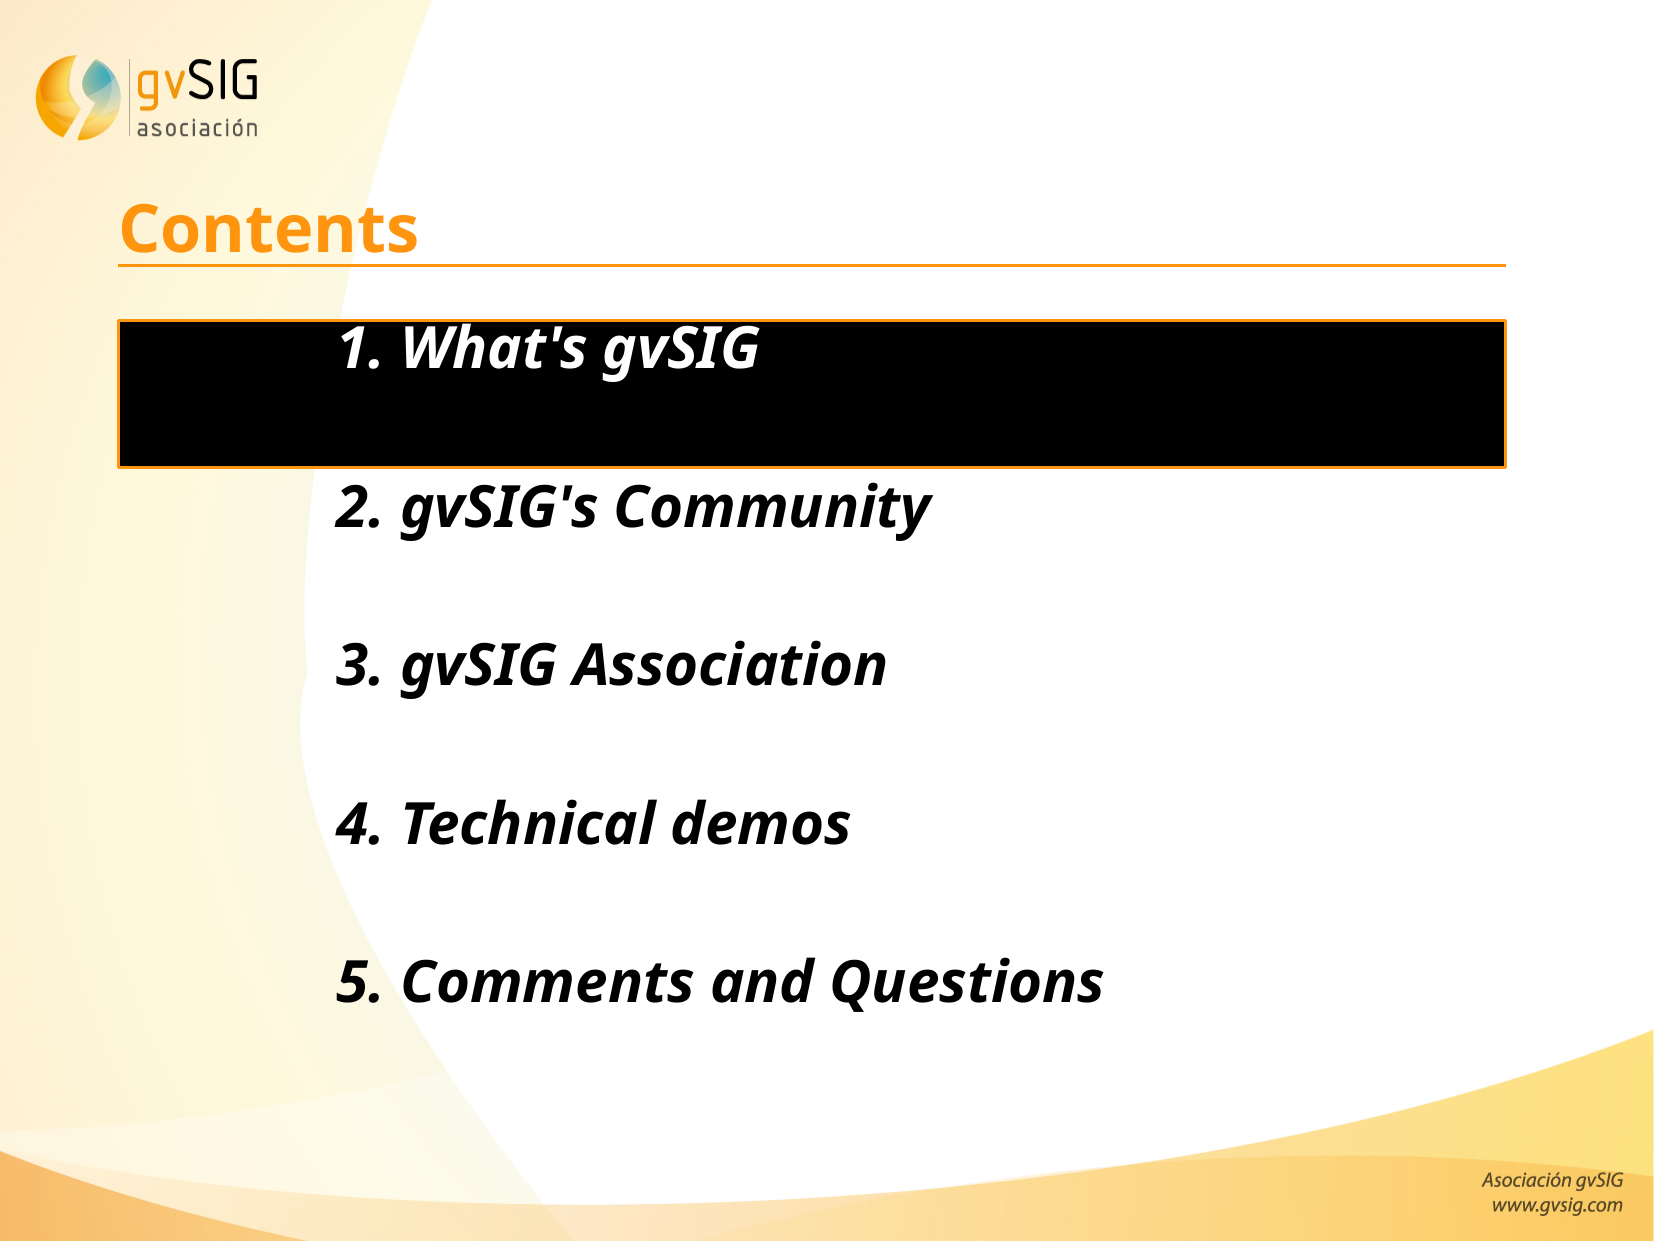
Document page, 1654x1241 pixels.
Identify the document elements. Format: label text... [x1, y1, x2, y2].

text_box [118, 320, 1506, 468]
title 1. What's gvSIG 2. gvSIG's Community 3. gvSIG Association 4. Technical demos 5. Comments and Questions [336, 357, 1447, 970]
picture [0, 0, 1654, 1241]
text_box [421, 339, 429, 357]
title Contents [118, 177, 1607, 276]
text_box [464, 343, 476, 357]
text_box [498, 343, 510, 357]
text_box [613, 343, 625, 357]
